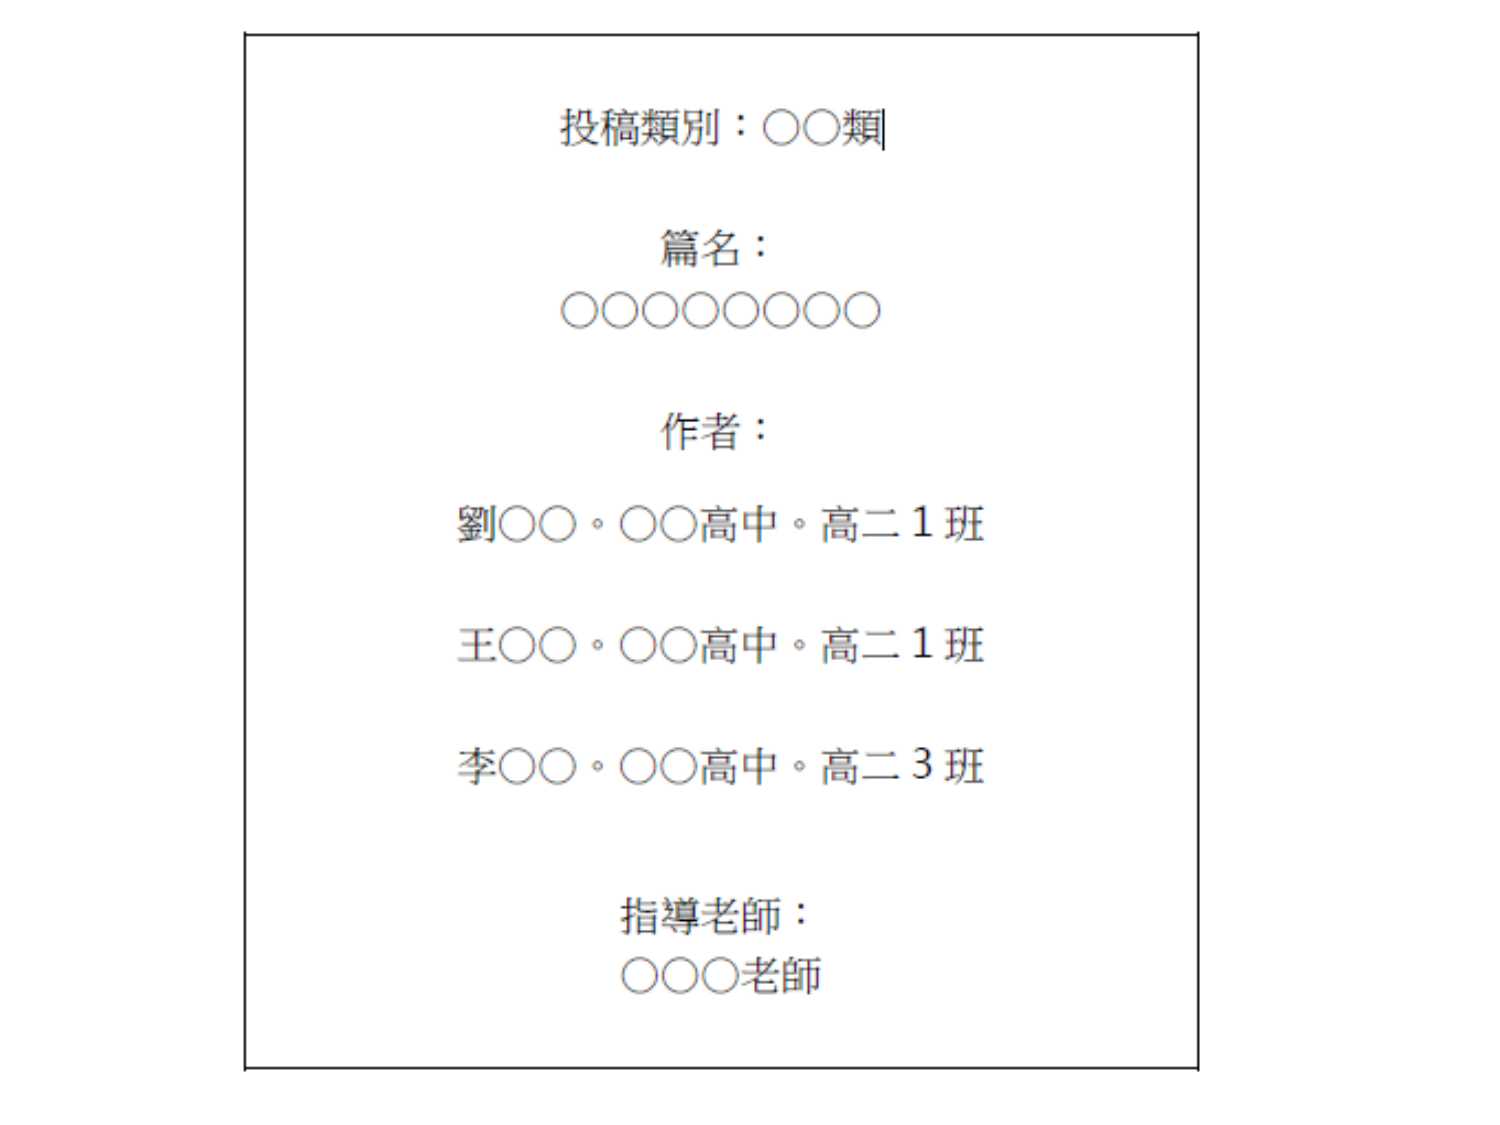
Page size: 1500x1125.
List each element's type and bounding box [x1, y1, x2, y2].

picture [240, 30, 1211, 1083]
